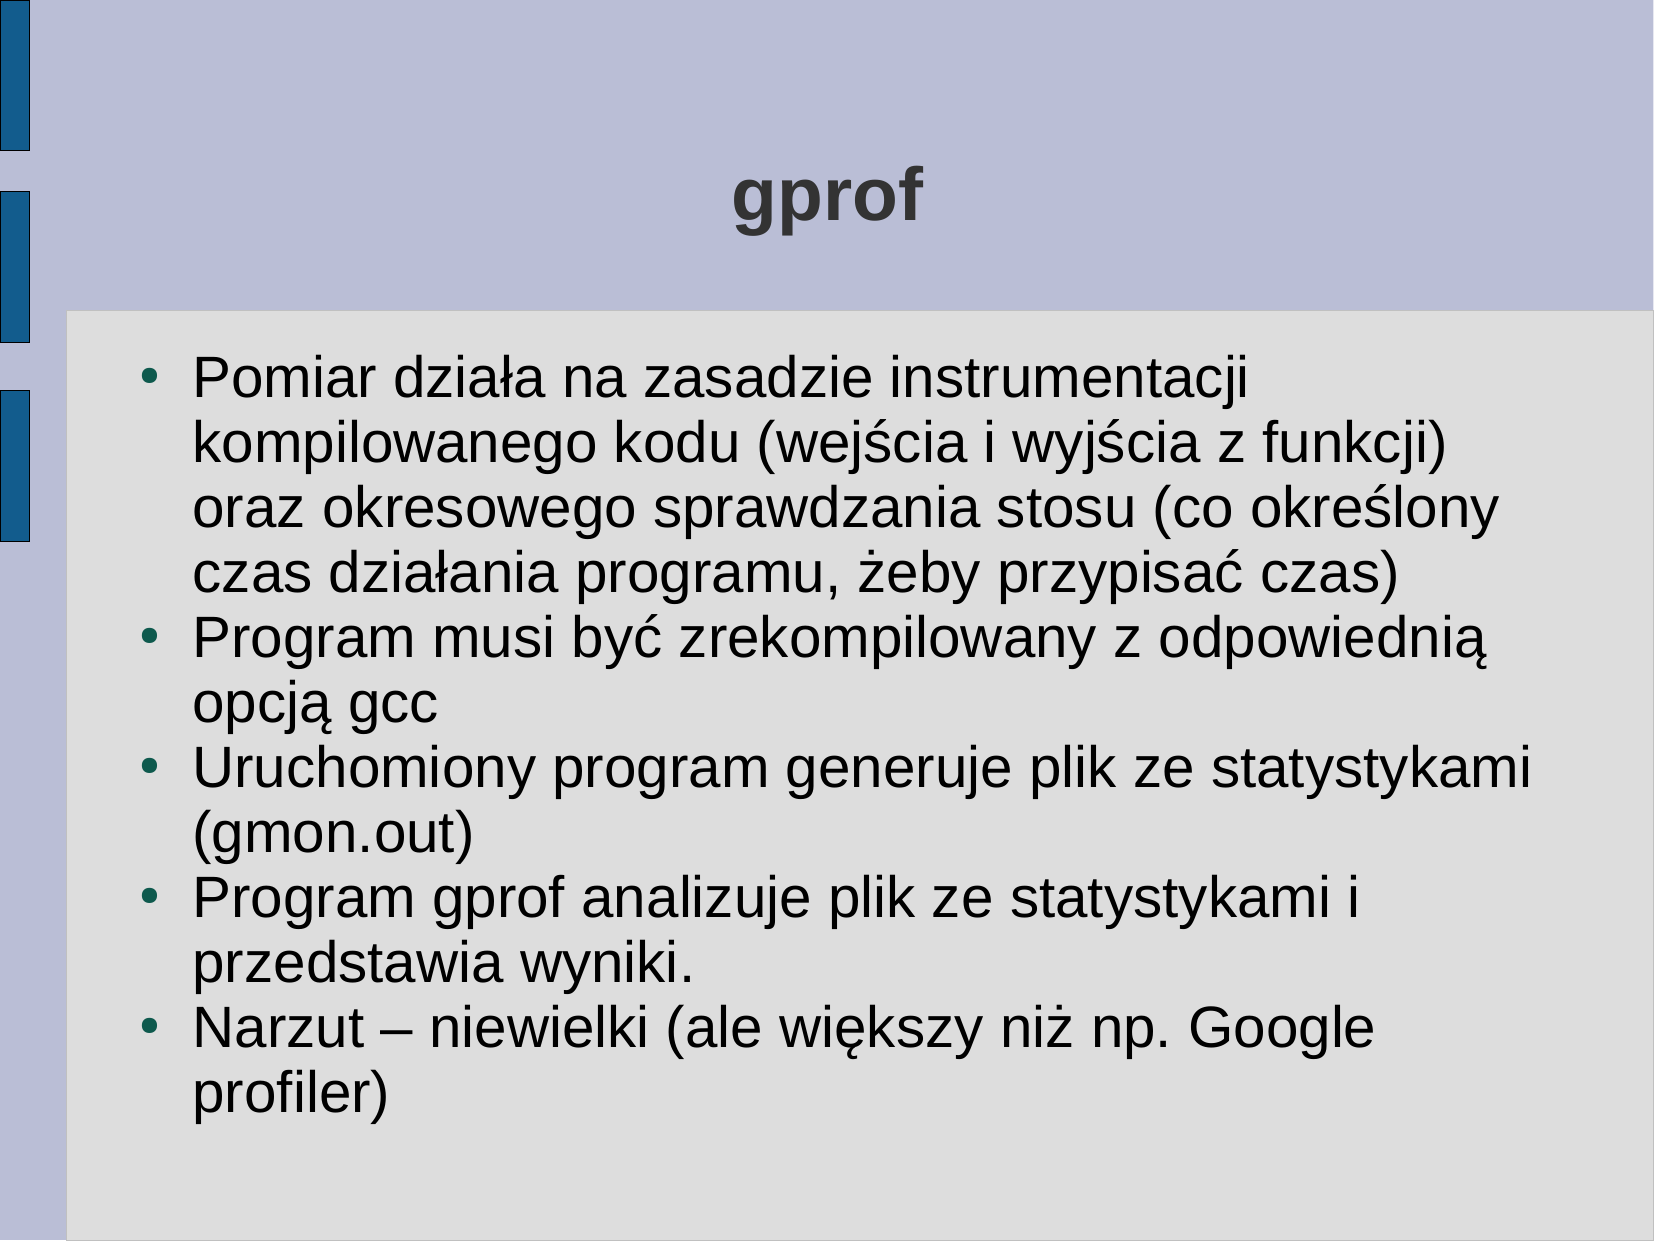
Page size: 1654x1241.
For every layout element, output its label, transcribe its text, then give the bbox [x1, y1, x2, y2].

title gprof [121, 91, 1534, 299]
list Pomiar działa na zasadzie instrumentacji kompilowanego kodu (wejścia i wyjścia z funkcji) oraz okresowego sprawdzania stosu (co określony czas działania programu, żeby przypisać czas) Program musi być zrekompilowany z odpowiednią opcją gcc Uruchomiony program generuje plik ze statystykami (gmon.out) Program gprof analizuje plik ze statystykami i przedstawia wyniki. Narzut – niewielki (ale większy niż np. Google profiler) [121, 344, 1534, 1216]
